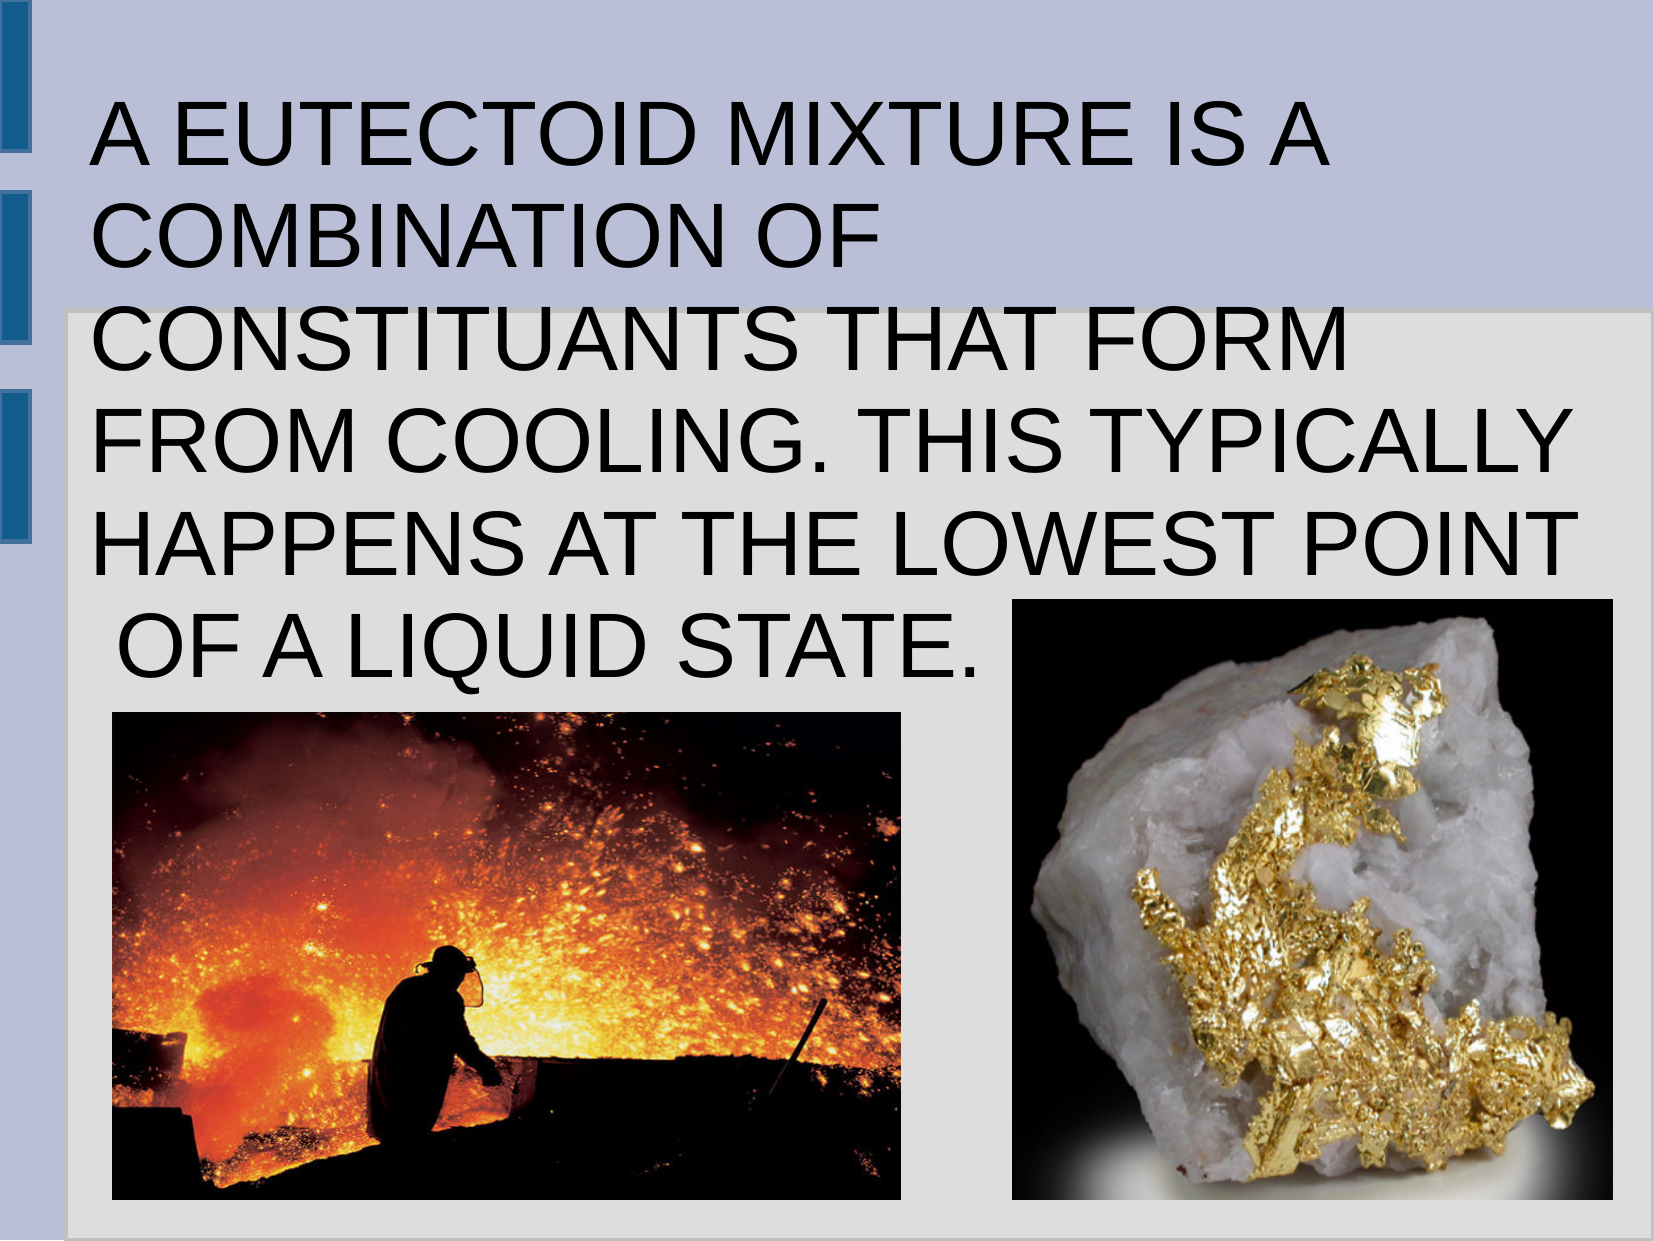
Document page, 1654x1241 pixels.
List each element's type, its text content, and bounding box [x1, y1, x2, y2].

text_box A EUTECTOID MIXTURE IS A COMBINATION OF CONSTITUANTS THAT FORM FROM COOLING. THIS TYPICALLY HAPPENS AT THE LOWEST POINT OF A LIQUID STATE. [75, 75, 1613, 705]
picture [112, 712, 901, 1201]
picture [1012, 600, 1613, 1201]
